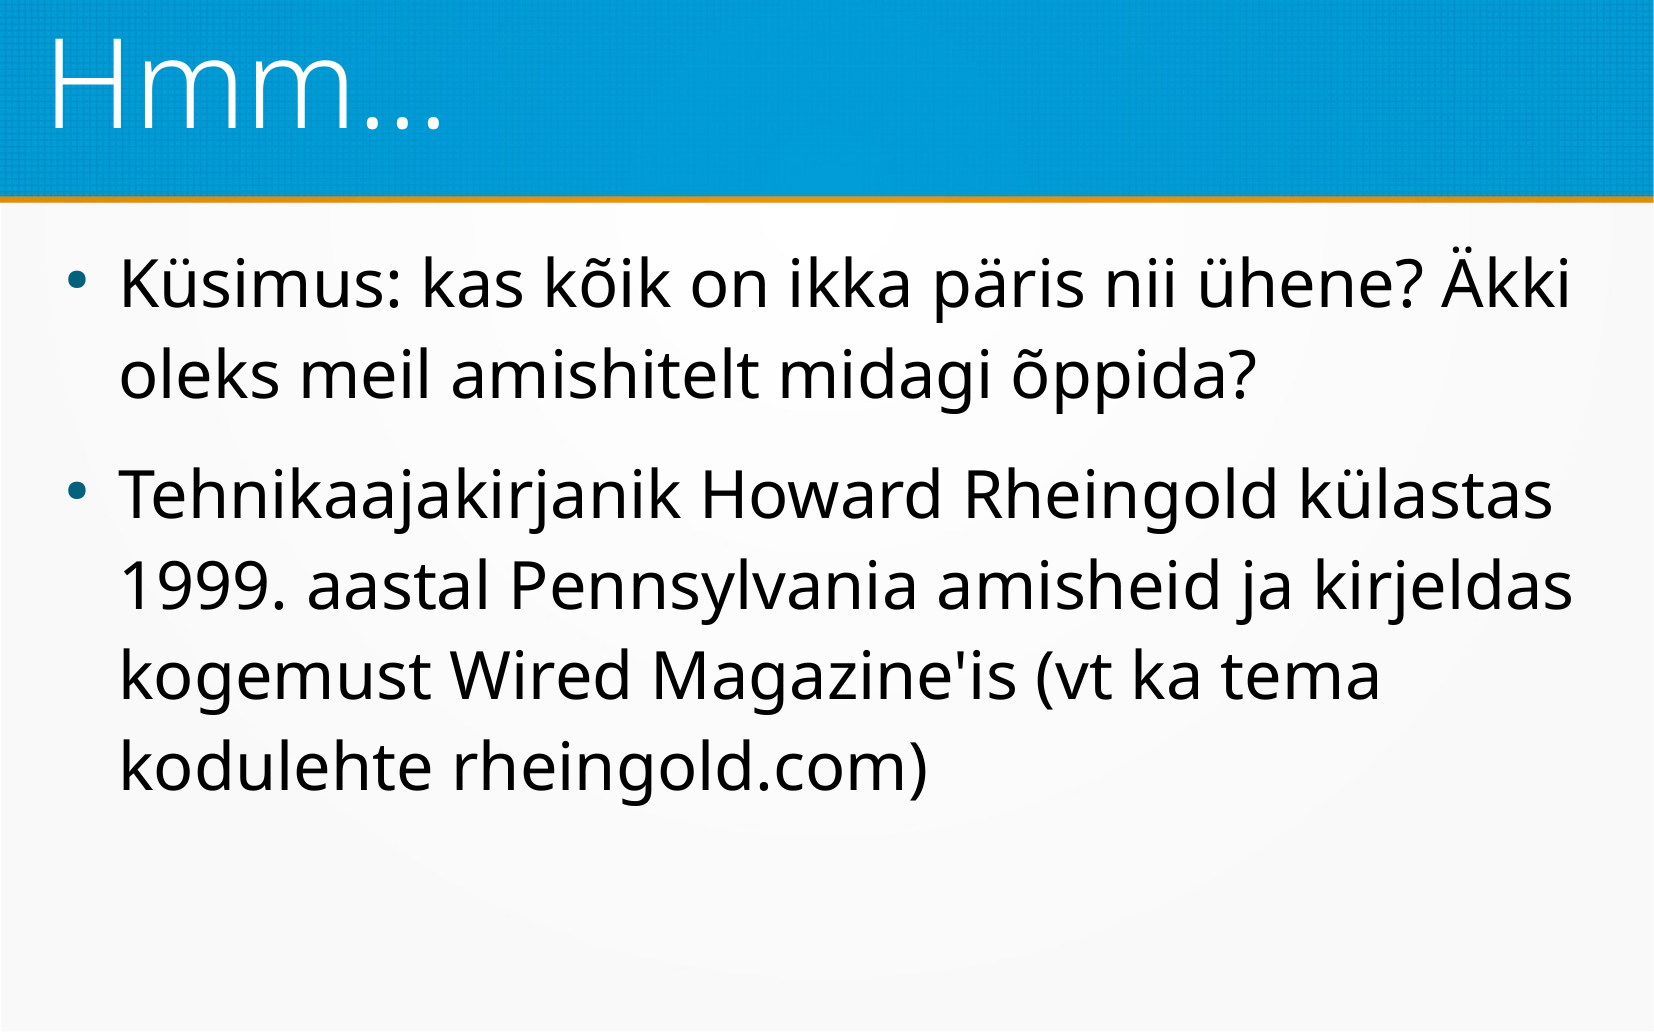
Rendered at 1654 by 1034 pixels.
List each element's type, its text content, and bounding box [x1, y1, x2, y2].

picture [0, 195, 1654, 1034]
list Küsimus: kas kõik on ikka päris nii ühene? Äkki oleks meil amishitelt midagi õppida? Tehnikaajakirjanik Howard Rheingold külastas 1999. aastal Pennsylvania amisheid ja kirjeldas kogemust Wired Magazine'is (vt ka tema kodulehte rheingold.com) [47, 236, 1607, 1002]
title Hmm... [43, 0, 1619, 166]
